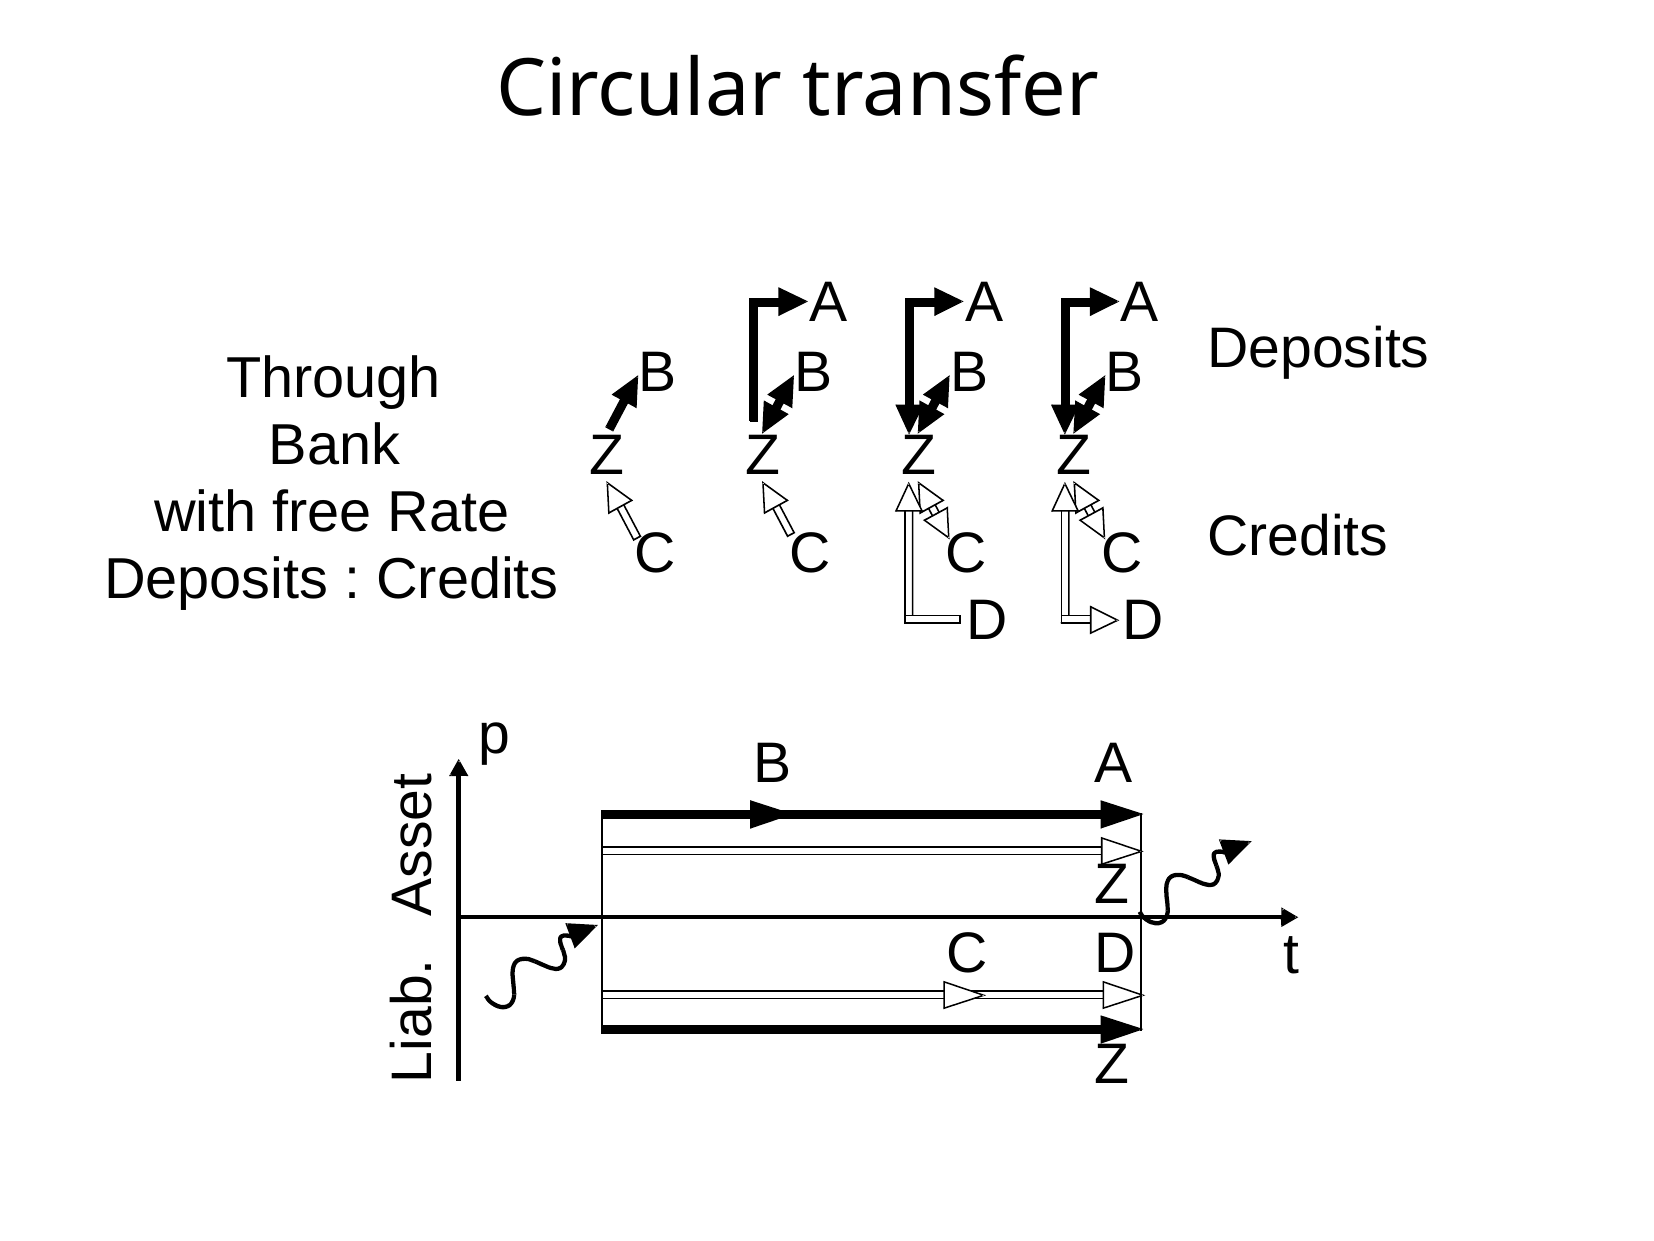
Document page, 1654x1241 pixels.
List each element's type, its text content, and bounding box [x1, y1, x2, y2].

text_box Z [589, 423, 649, 490]
text_box B [794, 340, 854, 407]
text_box p [479, 702, 538, 769]
text_box Deposits [1207, 315, 1435, 382]
text_box C [945, 521, 1005, 588]
text_box D [966, 588, 1026, 655]
text_box [762, 490, 796, 538]
text_box Z [745, 423, 804, 490]
text_box Bank [268, 412, 404, 479]
text_box t [1283, 922, 1342, 989]
text_box [1051, 287, 1120, 423]
text_box B [753, 731, 812, 798]
text_box [606, 490, 642, 542]
text_box [895, 287, 964, 423]
text_box B [638, 340, 698, 407]
text_box Z [1094, 1032, 1153, 1099]
text_box C [634, 521, 693, 588]
text_box A [1120, 270, 1180, 337]
text_box Credits [1207, 503, 1393, 571]
text_box A [809, 270, 869, 337]
text_box [484, 923, 598, 1010]
text_box [449, 759, 1299, 1081]
text_box [762, 375, 794, 423]
text_box with free Rate [154, 479, 519, 546]
text_box C [789, 521, 849, 588]
text_box Z [1056, 423, 1116, 490]
text_box Through [226, 345, 447, 413]
text_box Circular transfer [496, 31, 1157, 128]
text_box C [1101, 521, 1160, 588]
text_box [1051, 490, 1120, 635]
text_box C [946, 921, 1006, 988]
text_box Liab. [379, 954, 445, 1084]
text_box A [1094, 731, 1153, 798]
text_box [894, 481, 961, 624]
text_box [607, 375, 639, 423]
text_box D [1094, 921, 1153, 988]
text_box [749, 287, 808, 422]
text_box Deposits : Credits [104, 546, 571, 614]
text_box Z [901, 423, 960, 490]
text_box A [965, 270, 1024, 337]
text_box D [1122, 588, 1181, 655]
text_box B [1105, 340, 1165, 407]
text_box B [950, 340, 1009, 407]
text_box Z [1094, 852, 1153, 915]
text_box Asset [379, 767, 445, 917]
